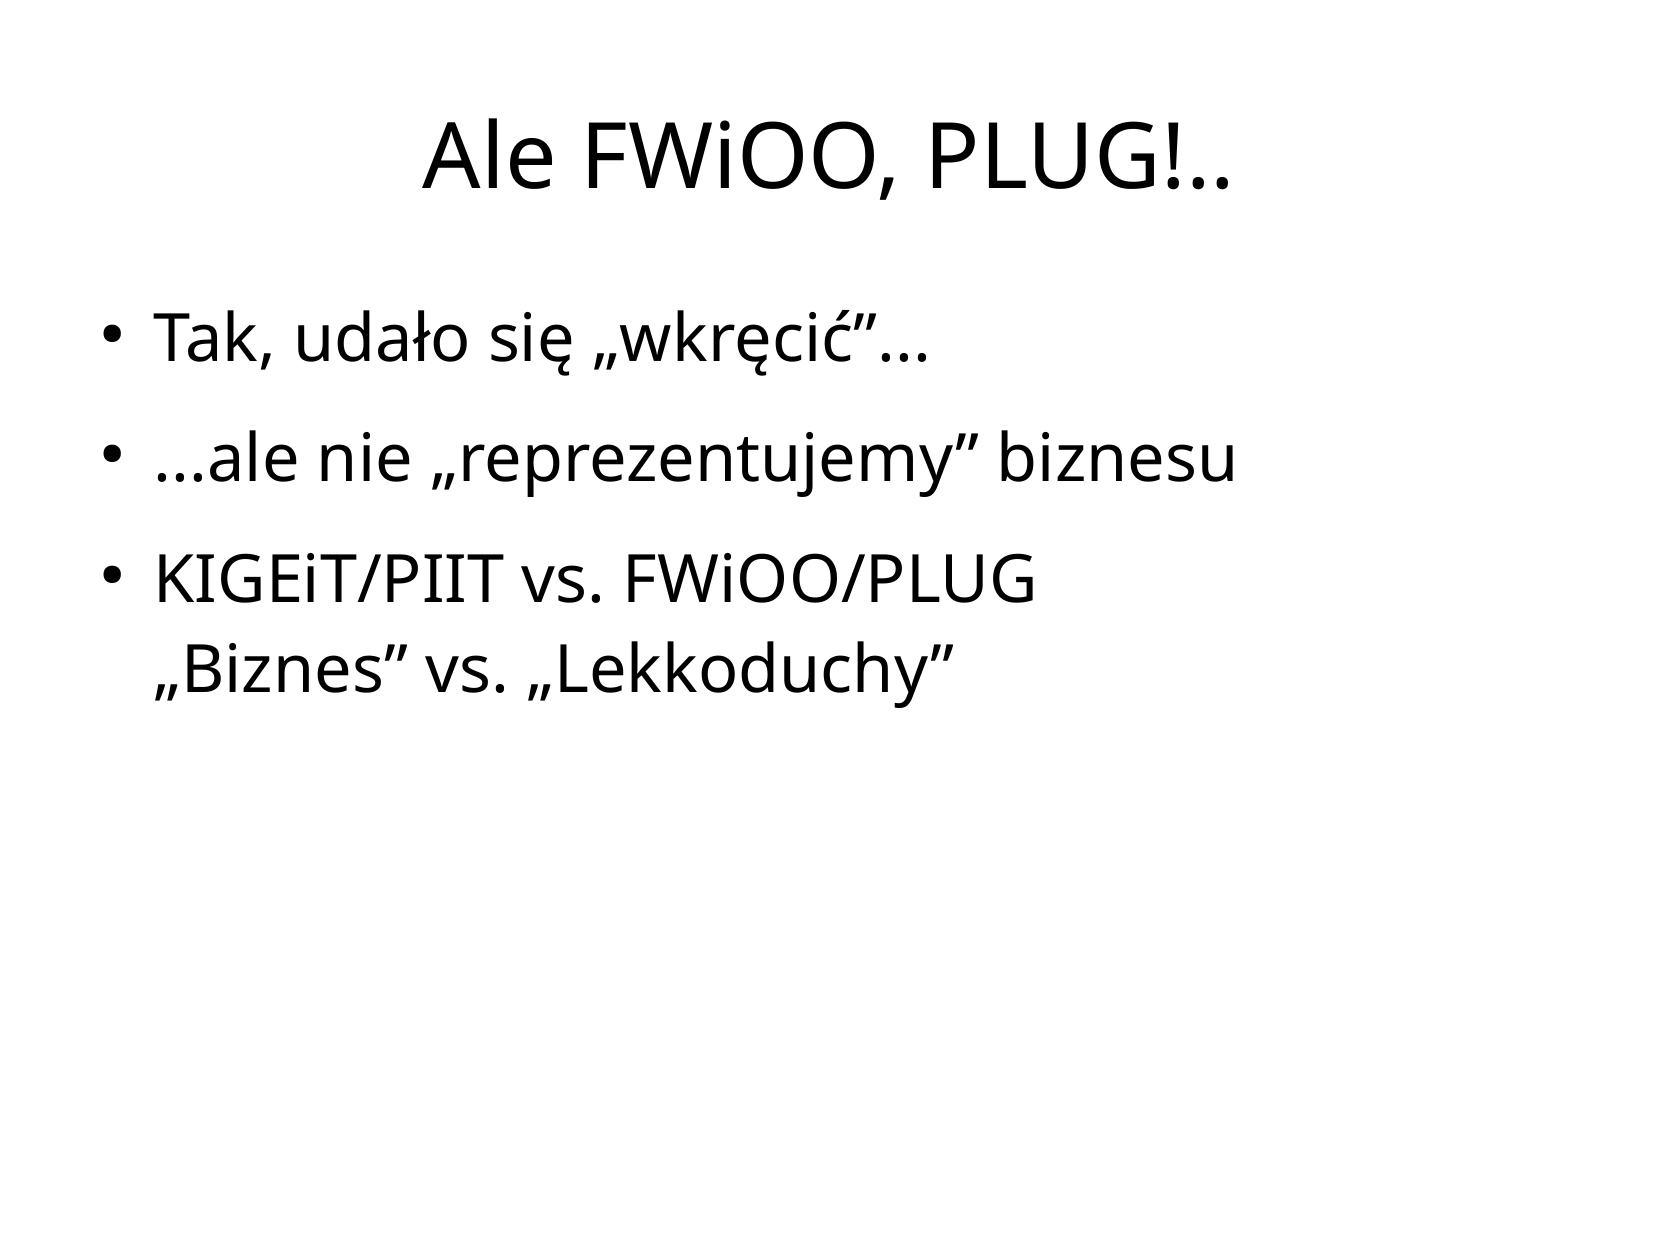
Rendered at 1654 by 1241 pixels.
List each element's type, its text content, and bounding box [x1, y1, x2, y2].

title Ale FWiOO, PLUG!.. [85, 49, 1574, 257]
list Tak, udało się „wkręcić”... ...ale nie „reprezentujemy” biznesu KIGEiT/PIIT vs. FWiOO/PLUG „Biznes” vs. „Lekkoduchy” [82, 290, 1538, 1010]
